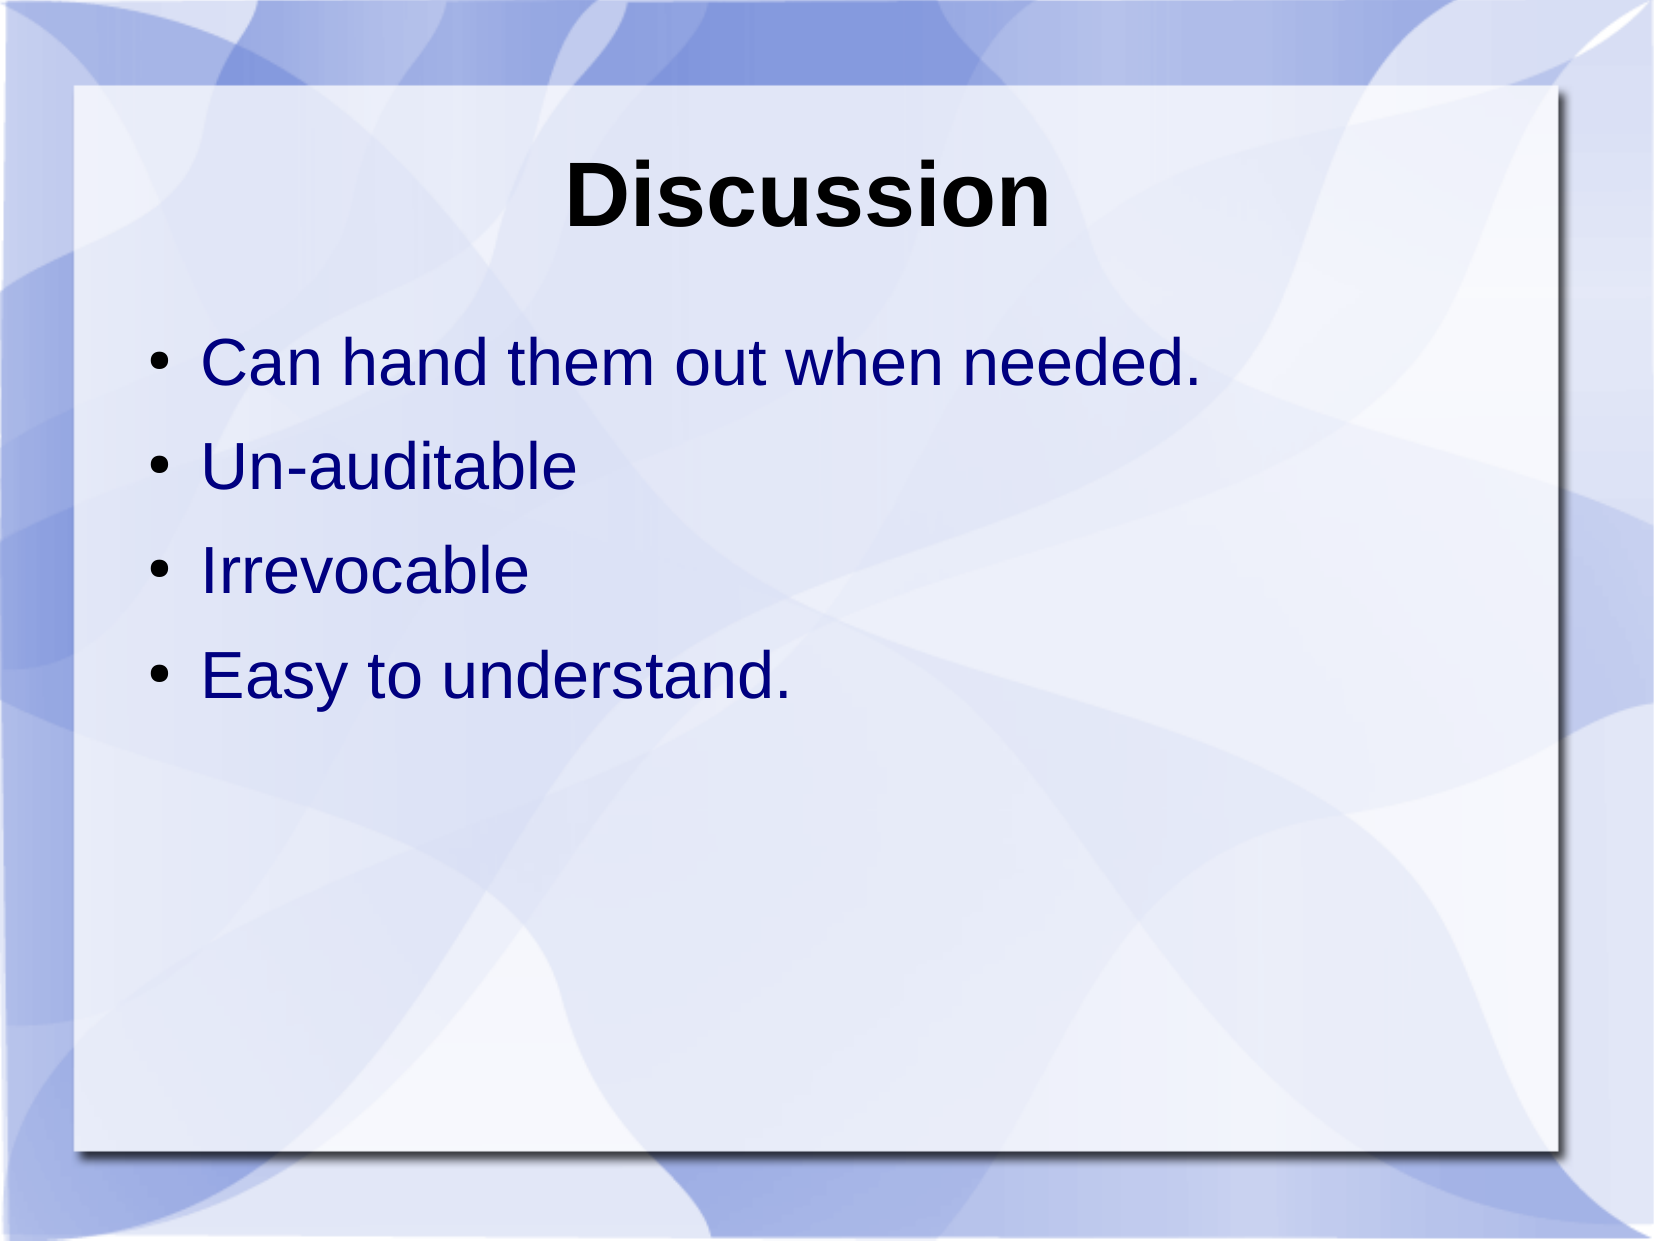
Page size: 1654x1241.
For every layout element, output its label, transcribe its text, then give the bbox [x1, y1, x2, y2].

picture [0, 0, 1654, 1241]
list Can hand them out when needed. Un-auditable Irrevocable Easy to understand. [129, 324, 1489, 1217]
title Discussion [82, 98, 1536, 291]
